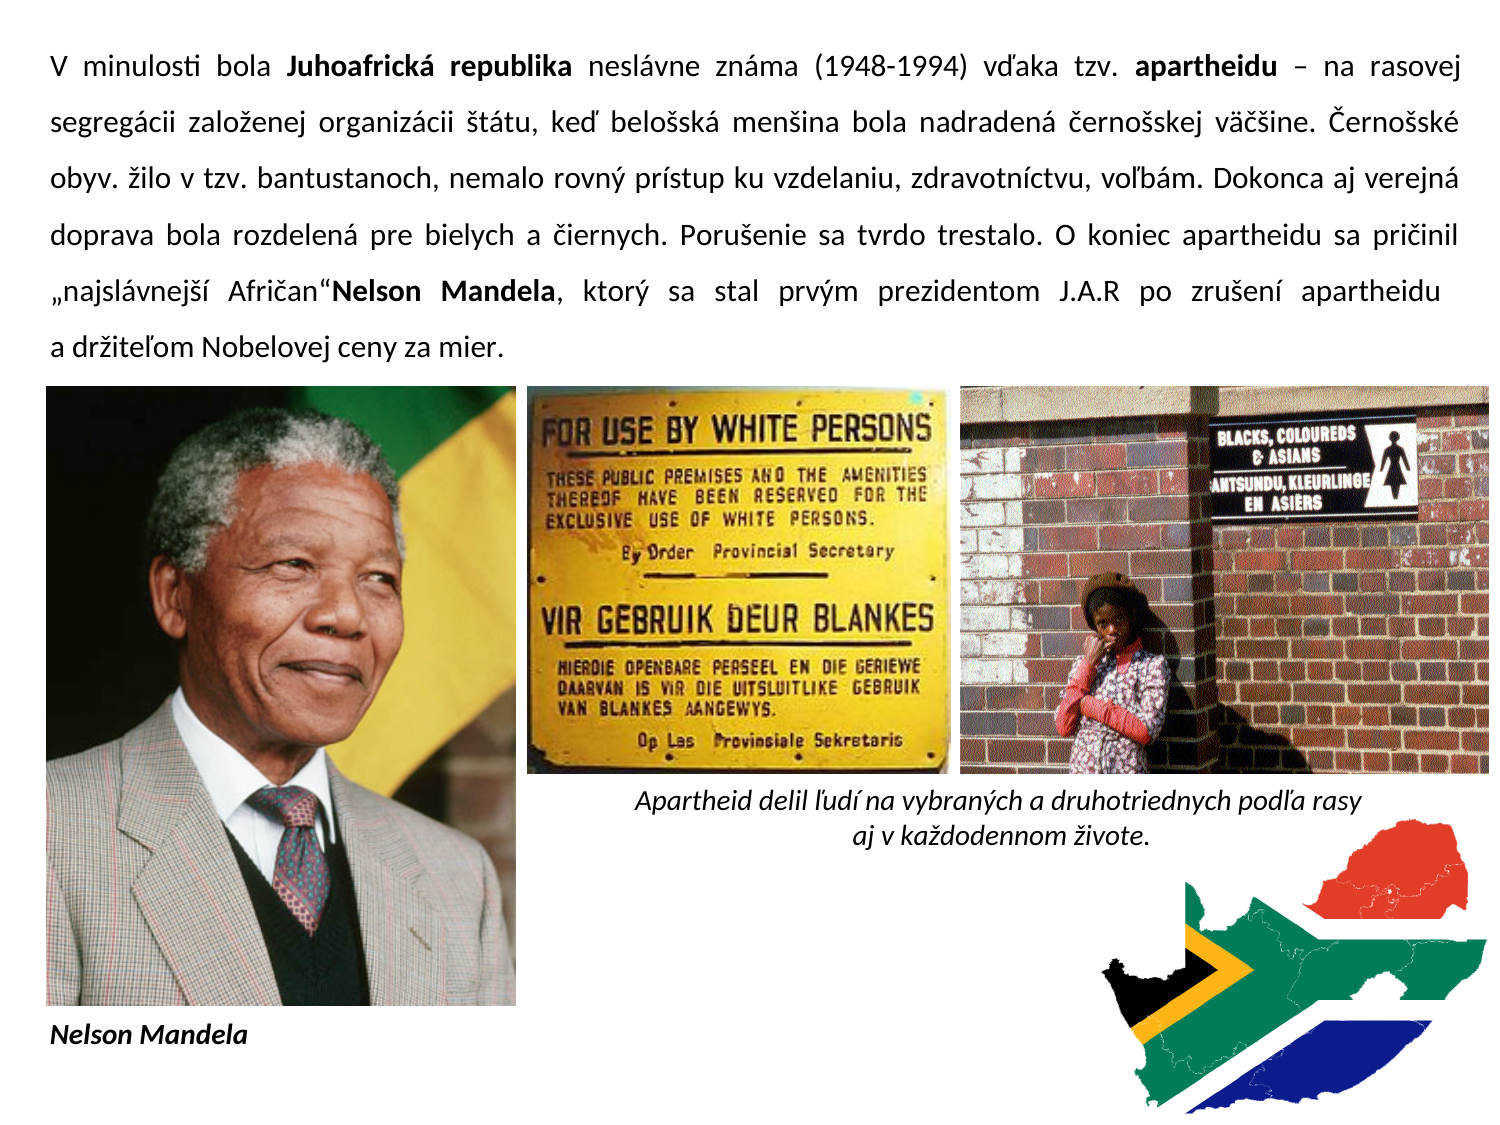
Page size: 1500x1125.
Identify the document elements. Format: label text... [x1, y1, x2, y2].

text_box Nelson Mandela [35, 1007, 422, 1059]
picture [527, 386, 951, 773]
picture [960, 386, 1489, 773]
picture [46, 386, 516, 1006]
text_box V minulosti bola Juhoafrická republika neslávne známa (1948-1994) vďaka tzv. apartheidu – na rasovej segregácii založenej organizácii štátu, keď belošská menšina bola nadradená černošskej väčšine. Černošské obyv. žilo v tzv. bantustanoch, nemalo rovný prístup ku vzdelaniu, zdravotníctvu, voľbám. Dokonca aj verejná doprava bola rozdelená pre bielych a čiernych. Porušenie sa tvrdo trestalo. O koniec apartheidu sa pričinil „najslávnejší Afričan“Nelson Mandela, ktorý sa stal prvým prezidentom J.A.R po zrušení apartheidu a držiteľom Nobelovej ceny za mier. [35, 18, 1477, 372]
picture [1101, 819, 1489, 1114]
text_box Apartheid delil ľudí na vybraných a druhotriednych podľa rasy aj v každodennom živote. [515, 773, 1489, 859]
